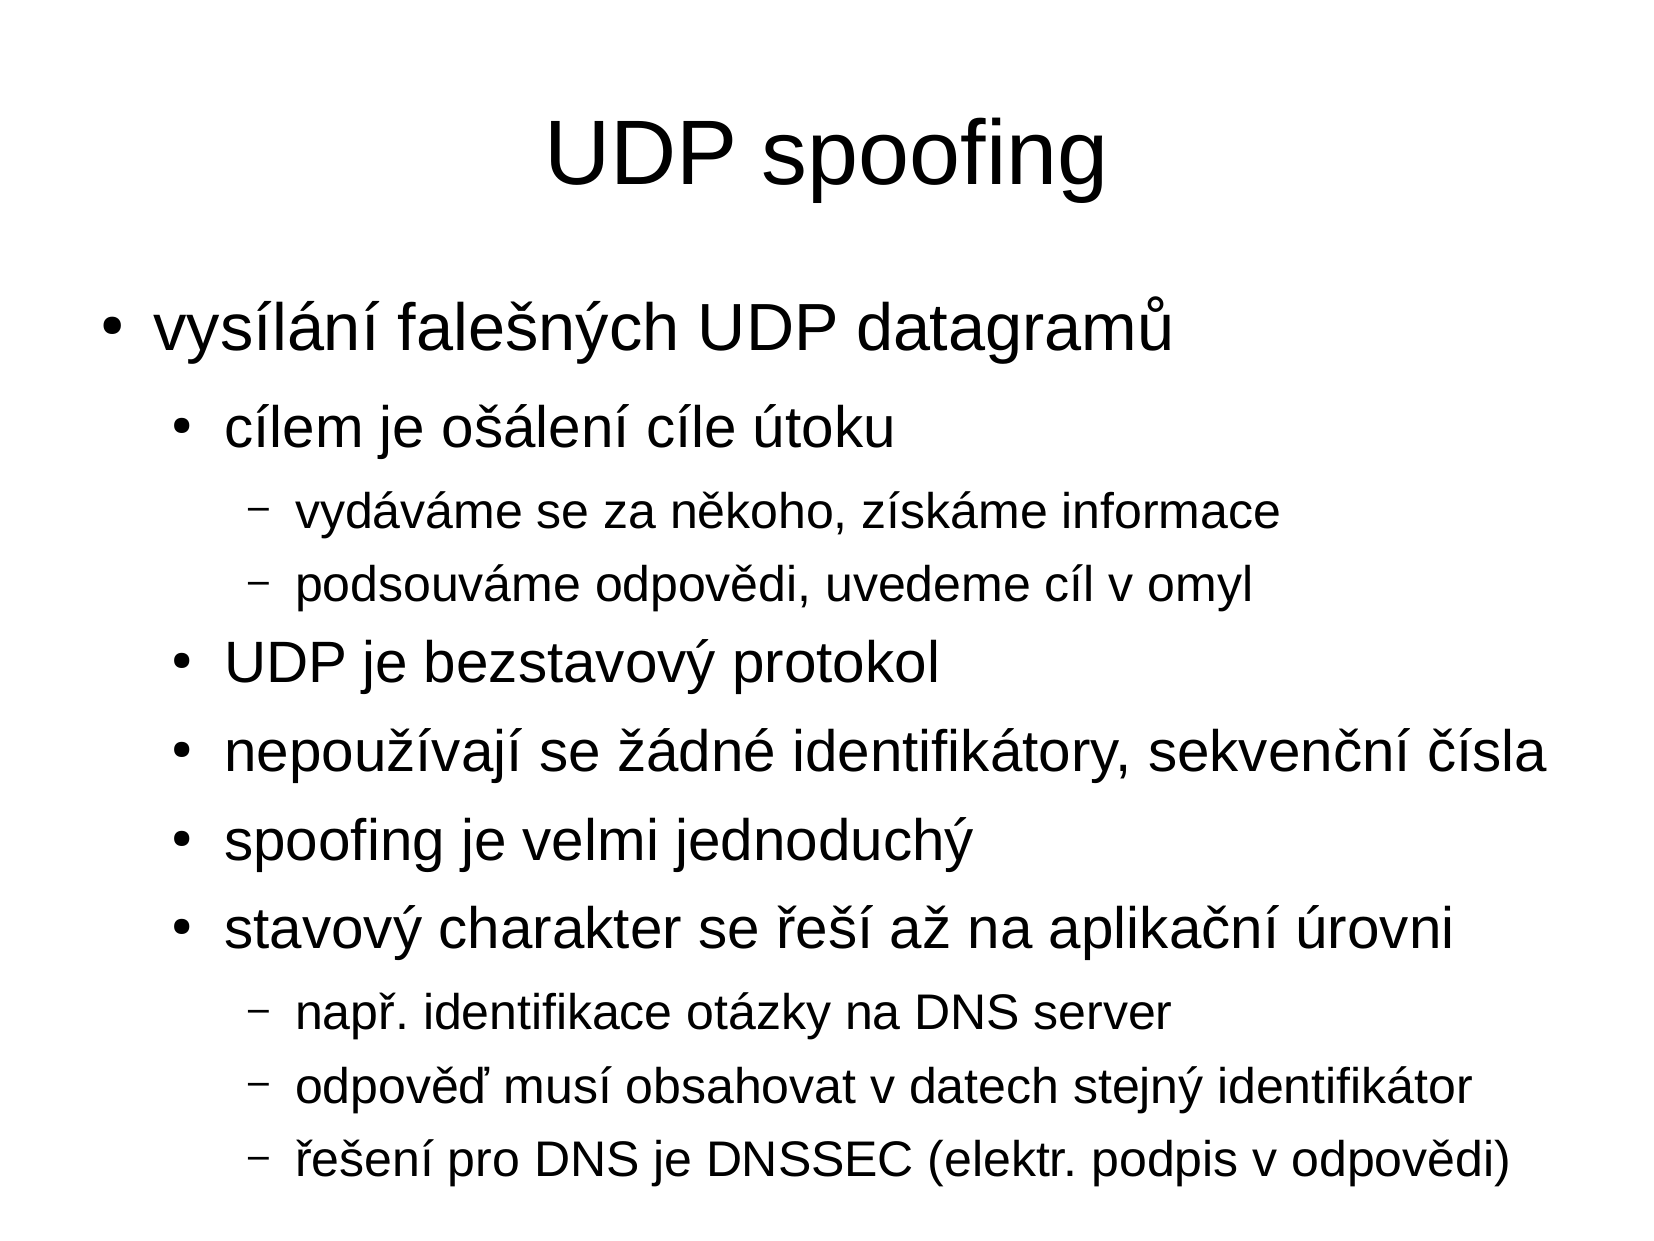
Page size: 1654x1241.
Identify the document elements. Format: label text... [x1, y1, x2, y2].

title UDP spoofing [82, 49, 1571, 257]
list vysílání falešných UDP datagramů cílem je ošálení cíle útoku vydáváme se za někoho, získáme informace podsouváme odpovědi, uvedeme cíl v omyl UDP je bezstavový protokol nepoužívají se žádné identifikátory, sekvenční čísla spoofing je velmi jednoduchý stavový charakter se řeší až na aplikační úrovni např. identifikace otázky na DNS server odpověď musí obsahovat v datech stejný identifikátor řešení pro DNS je DNSSEC (elektr. podpis v odpovědi) [82, 290, 1571, 1241]
